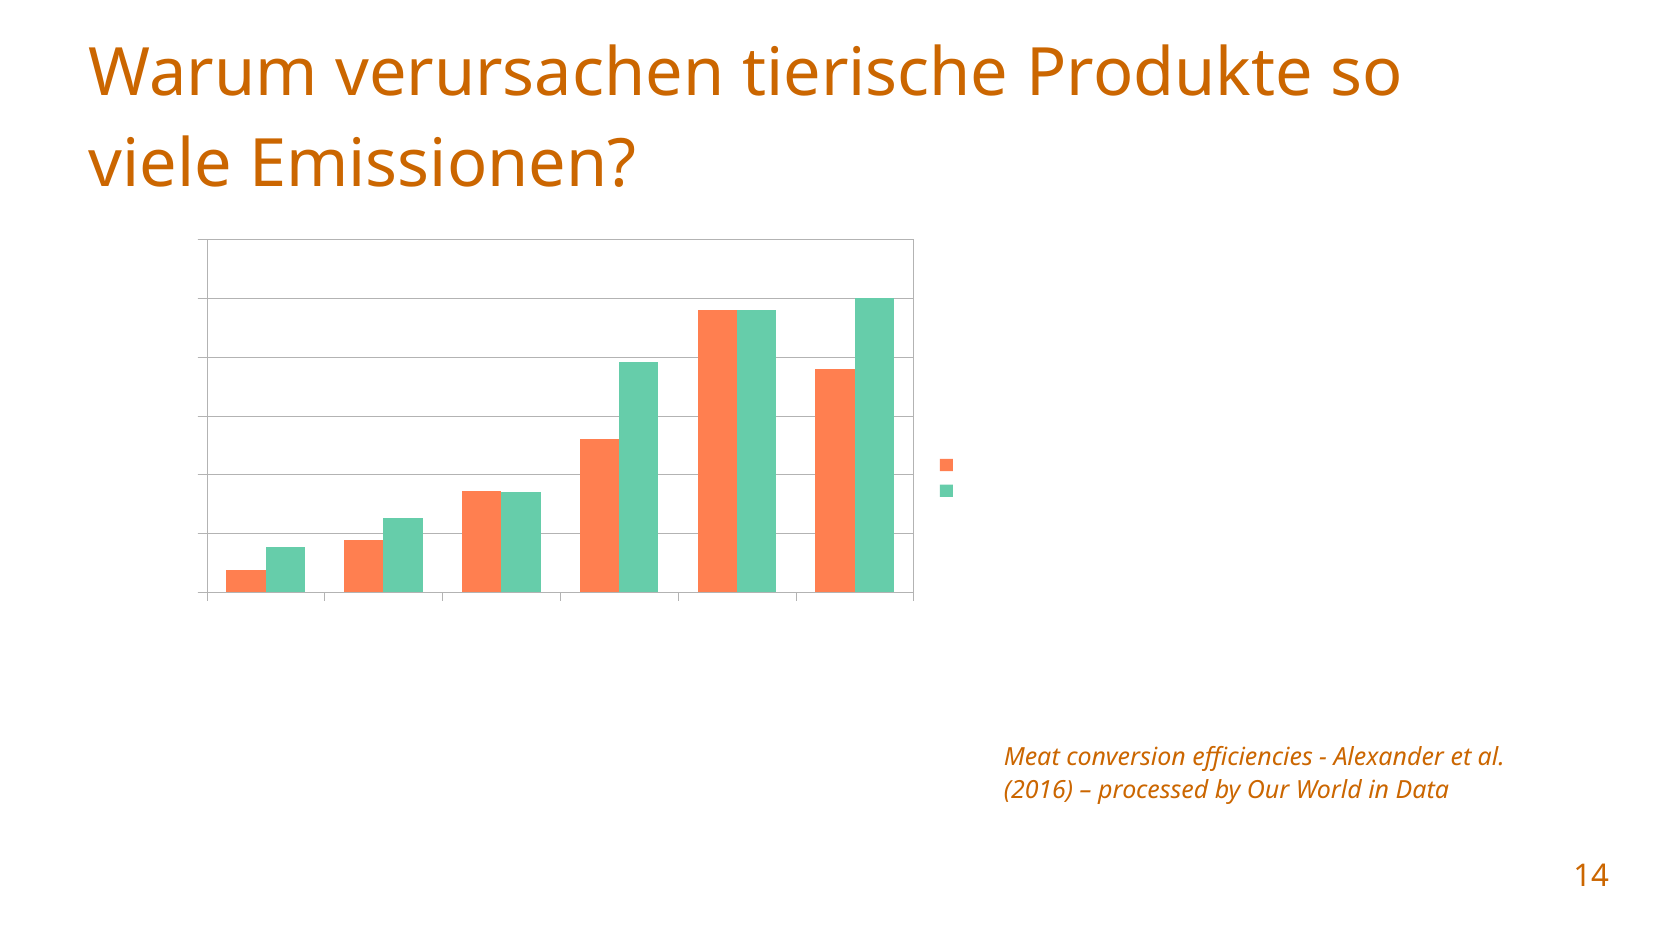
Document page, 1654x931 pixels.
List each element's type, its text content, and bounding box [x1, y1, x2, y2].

list Meat conversion efficiencies - Alexander et al. (2016) – processed by Our World in Data [1003, 738, 1548, 846]
title Warum verursachen tierische Produkte so viele Emissionen? [88, 37, 1489, 193]
picture [88, 217, 1059, 739]
